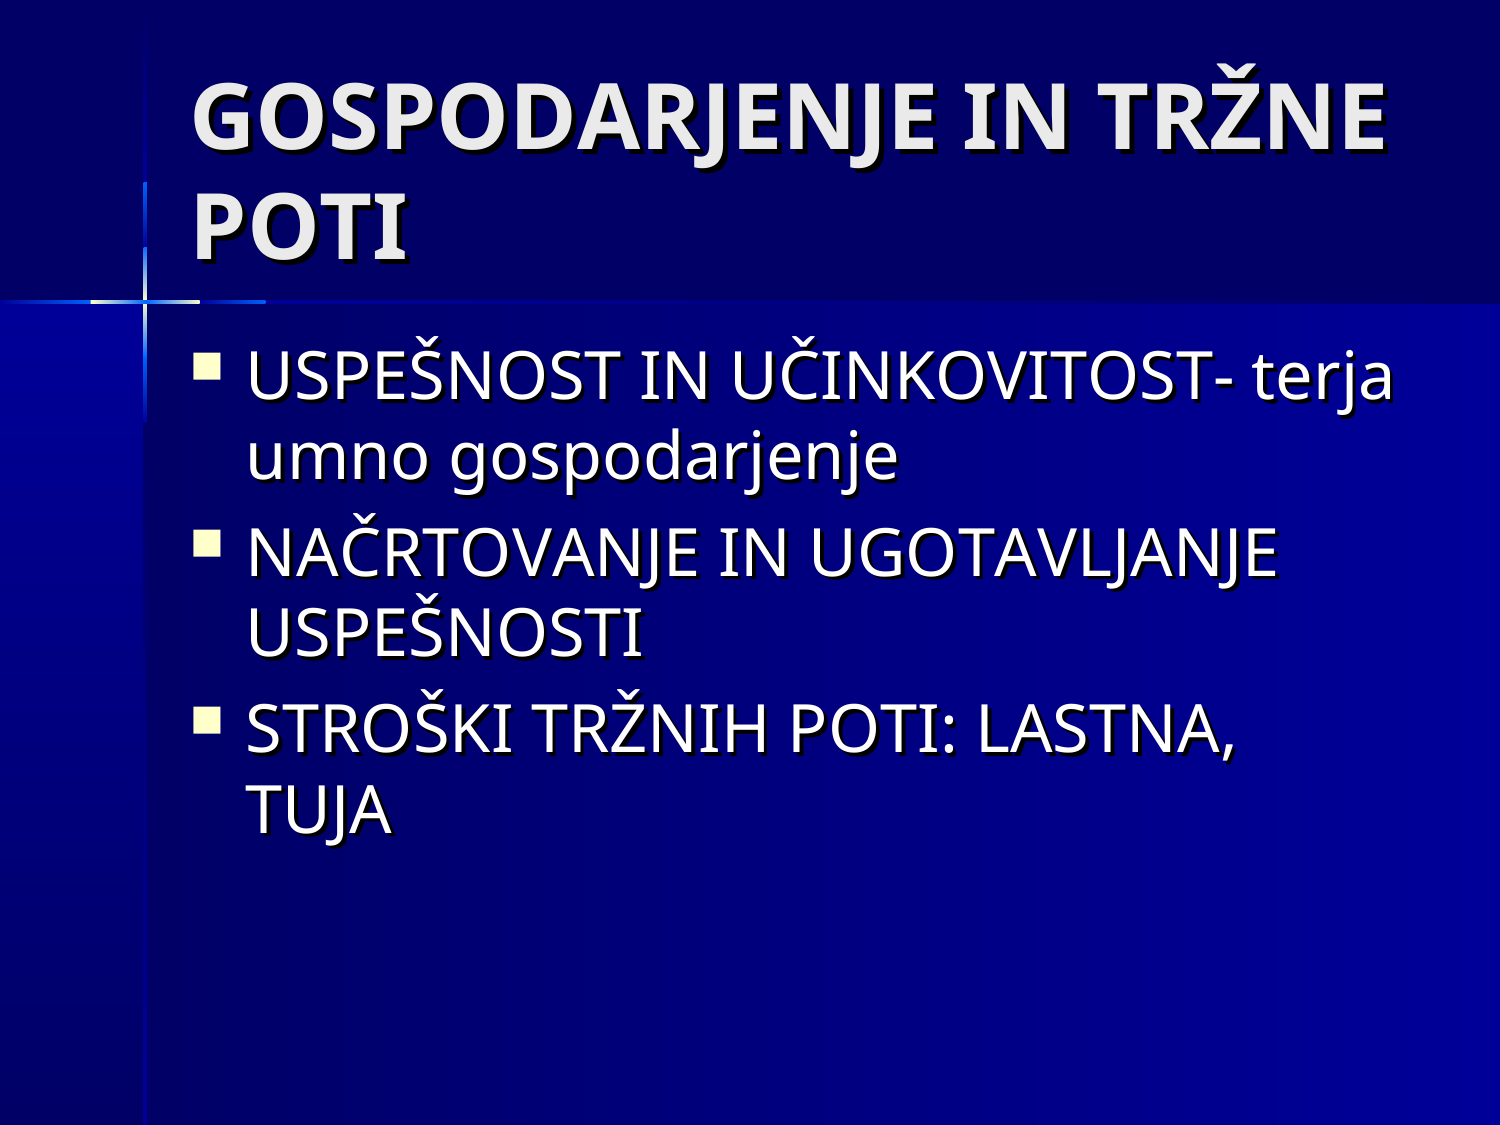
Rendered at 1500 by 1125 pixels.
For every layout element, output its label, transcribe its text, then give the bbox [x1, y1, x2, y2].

list USPEŠNOST IN UČINKOVITOST- terja umno gospodarjenje NAČRTOVANJE IN UGOTAVLJANJE USPEŠNOSTI STROŠKI TRŽNIH POTI: LASTNA, TUJA [174, 324, 1413, 1001]
title GOSPODARJENJE IN TRŽNE POTI [174, 49, 1413, 286]
